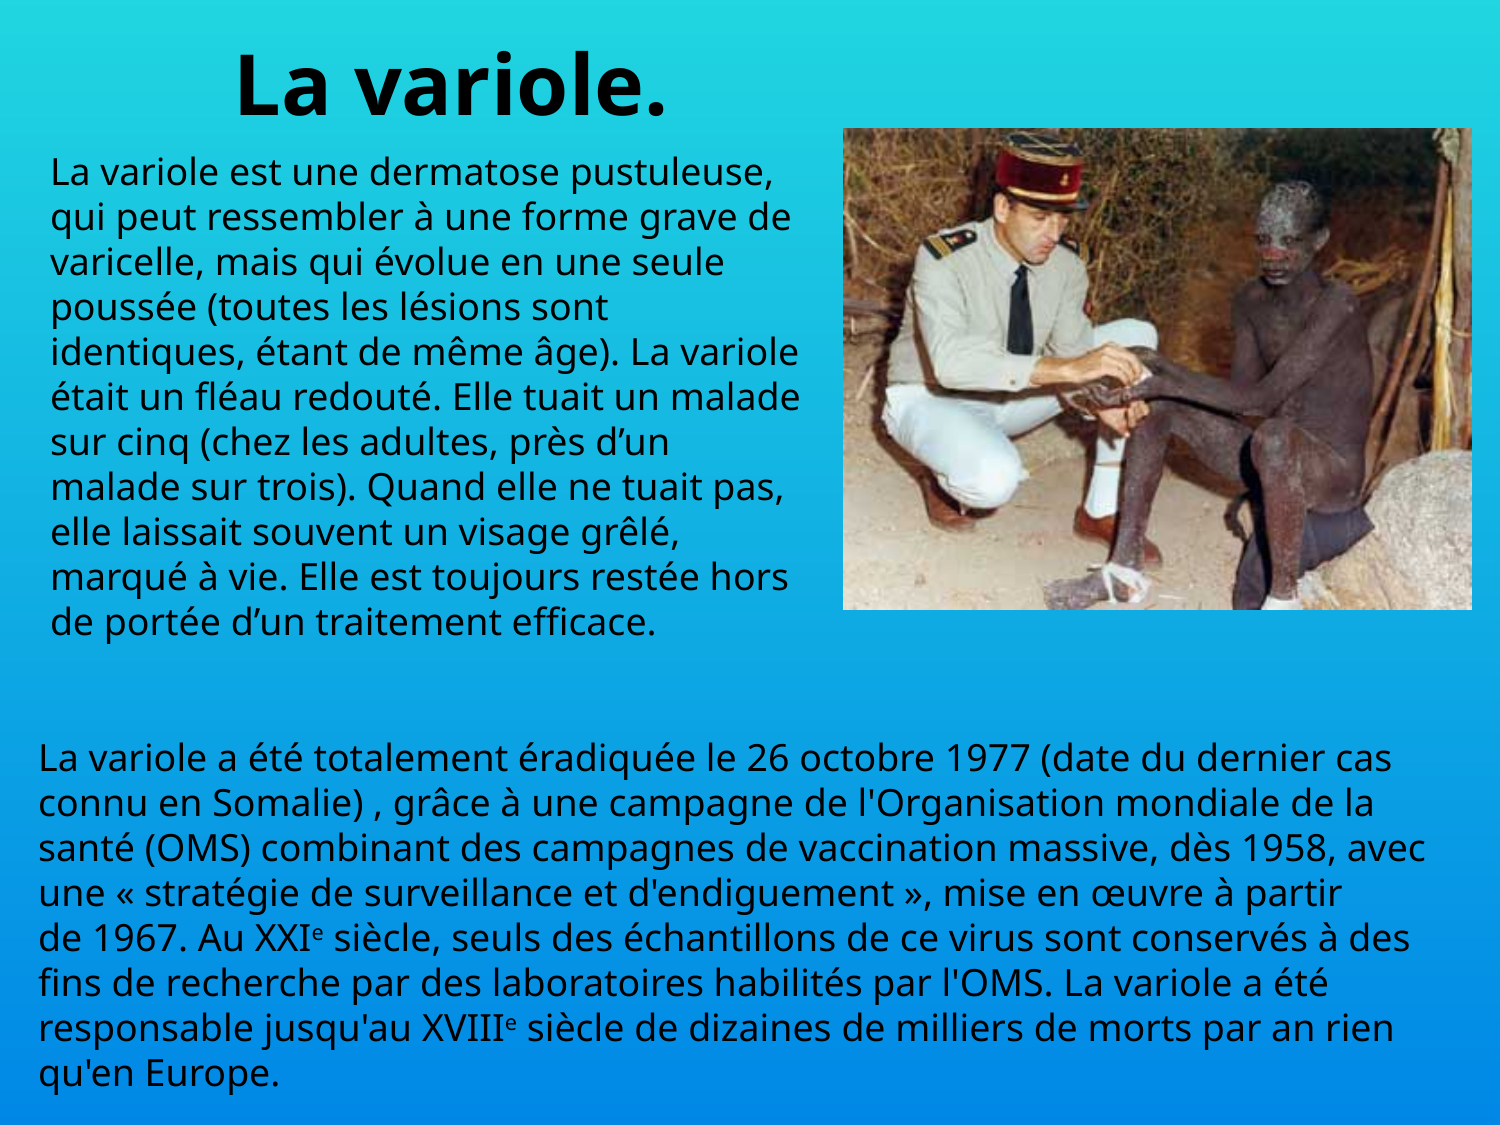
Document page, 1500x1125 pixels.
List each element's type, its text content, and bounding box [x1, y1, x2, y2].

picture [821, 128, 1500, 609]
text_box La variole est une dermatose pustuleuse, qui peut ressembler à une forme grave de varicelle, mais qui évolue en une seule poussée (toutes les lésions sont identiques, étant de même âge). La variole était un fléau redouté. Elle tuait un malade sur cinq (chez les adultes, près d’un malade sur trois). Quand elle ne tuait pas, elle laissait souvent un visage grêlé, marqué à vie. Elle est toujours restée hors de portée d’un traitement efficace. [35, 140, 821, 651]
text_box La variole a été totalement éradiquée le 26 octobre 1977 (date du dernier cas connu en Somalie) , grâce à une campagne de l'Organisation mondiale de la santé (OMS) combinant des campagnes de vaccination massive, dès 1958, avec une « stratégie de surveillance et d'endiguement », mise en œuvre à partir de 1967. Au xxie siècle, seuls des échantillons de ce virus sont conservés à des fins de recherche par des laboratoires habilités par l'OMS. La variole a été responsable jusqu'au xviiie siècle de dizaines de milliers de morts par an rien qu'en Europe. [23, 726, 1477, 1102]
title La variole. [117, 23, 786, 140]
